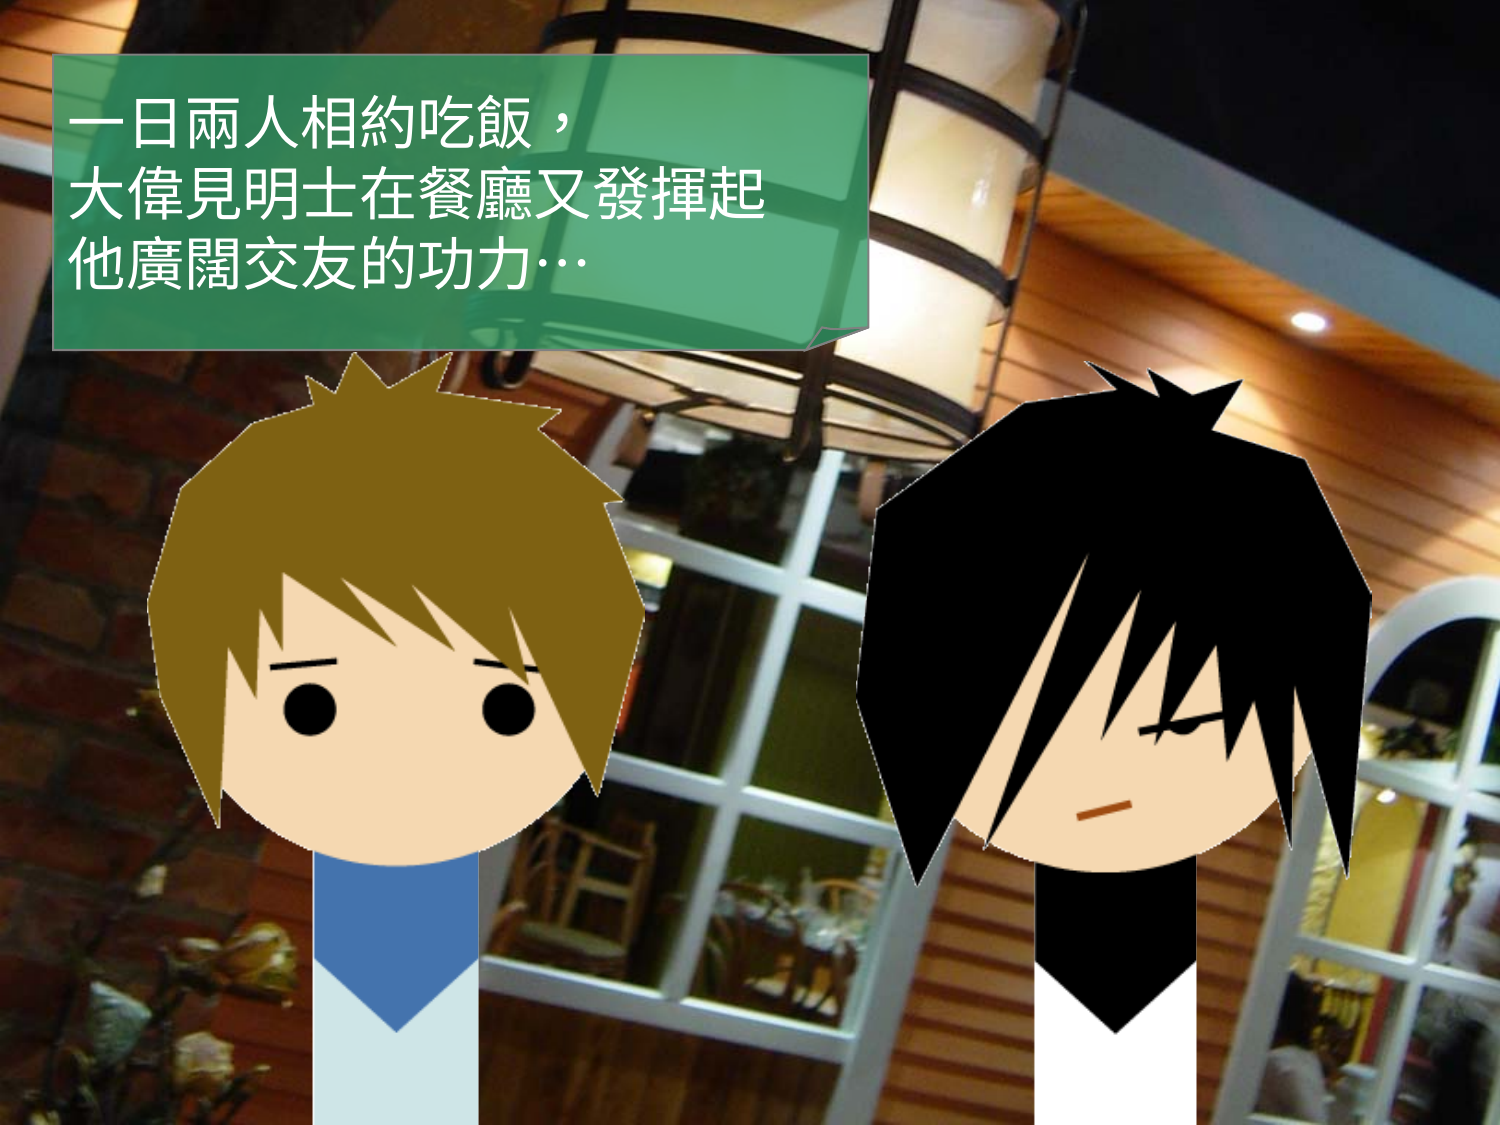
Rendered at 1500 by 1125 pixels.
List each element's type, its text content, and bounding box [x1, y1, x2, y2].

picture [0, 0, 1500, 1125]
text_box 一日兩人相約吃飯， 大偉見明士在餐廳又發揮起 他廣闊交友的功力… [53, 54, 869, 351]
